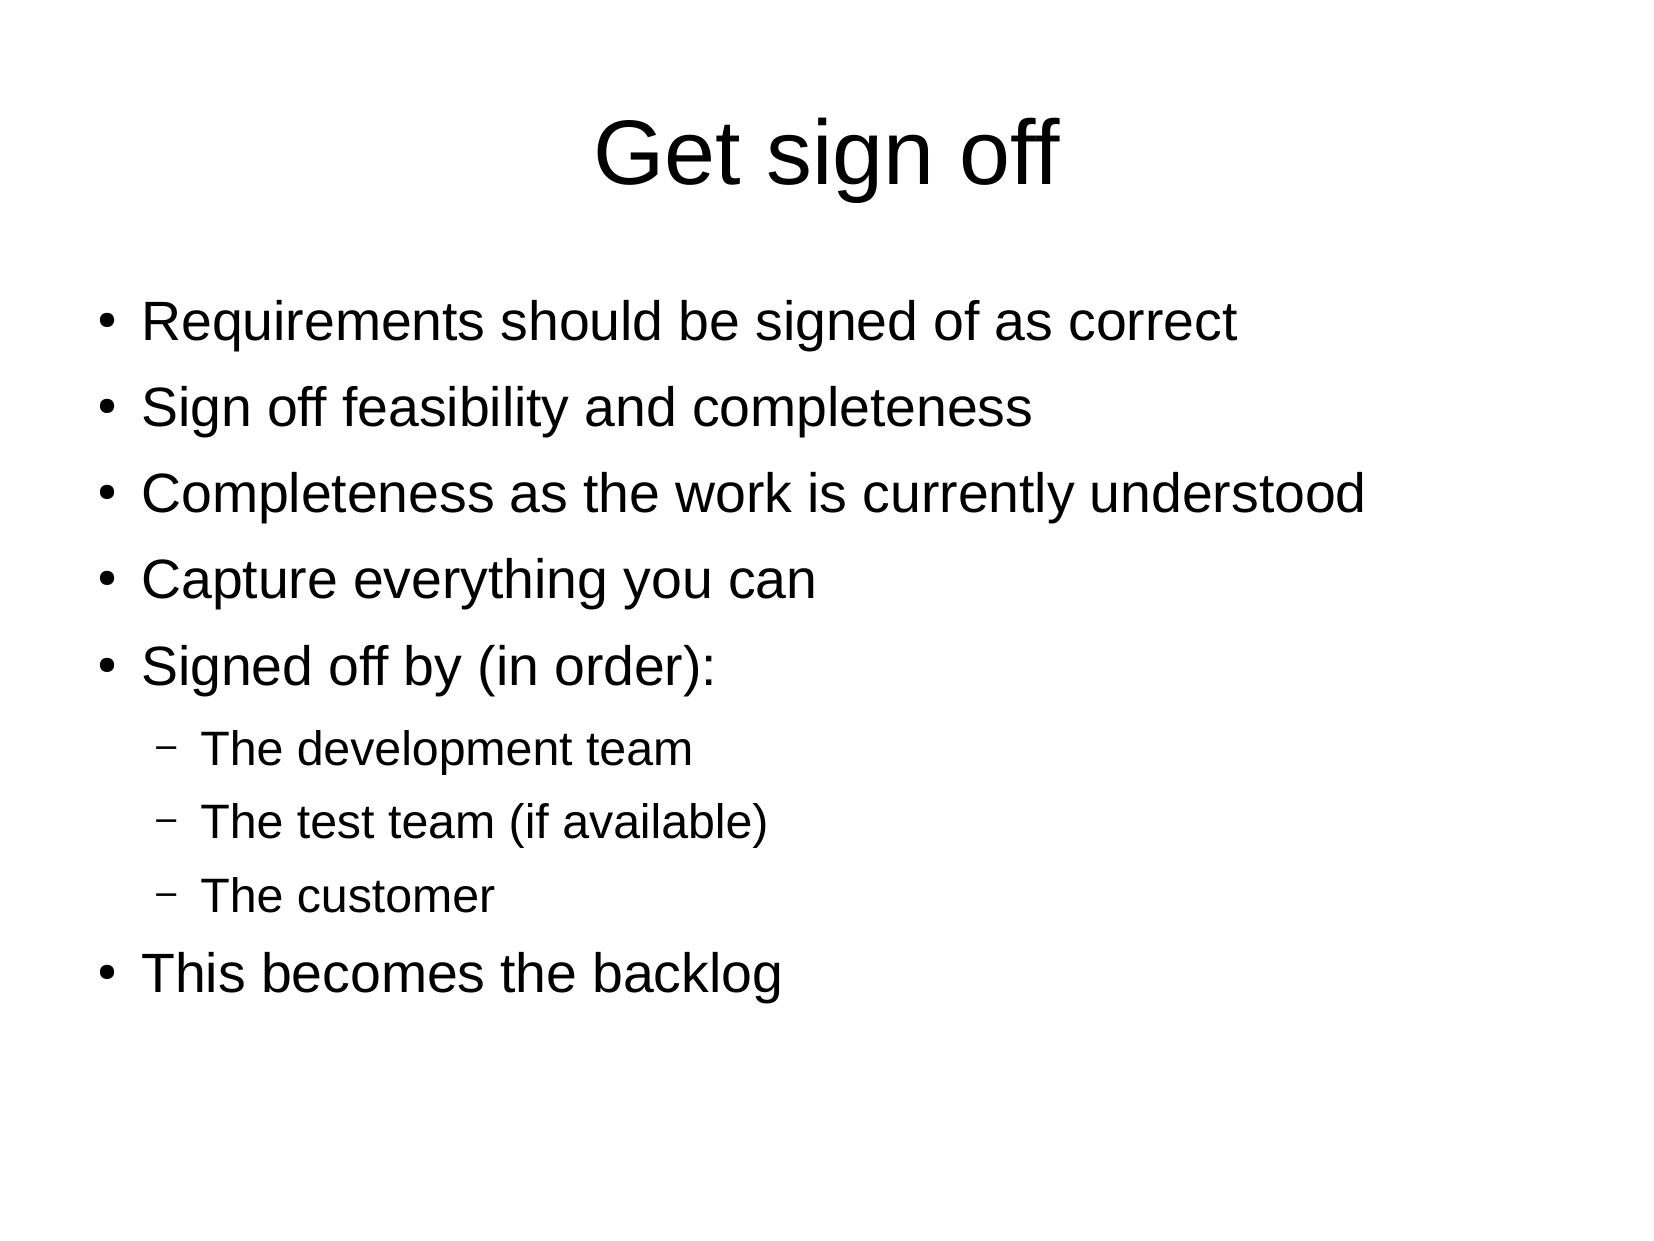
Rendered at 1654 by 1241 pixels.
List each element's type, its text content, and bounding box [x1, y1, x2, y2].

title Get sign off [82, 49, 1571, 257]
list Requirements should be signed of as correct Sign off feasibility and completeness Completeness as the work is currently understood Capture everything you can Signed off by (in order): The development team The test team (if available) The customer This becomes the backlog [82, 290, 1571, 1010]
